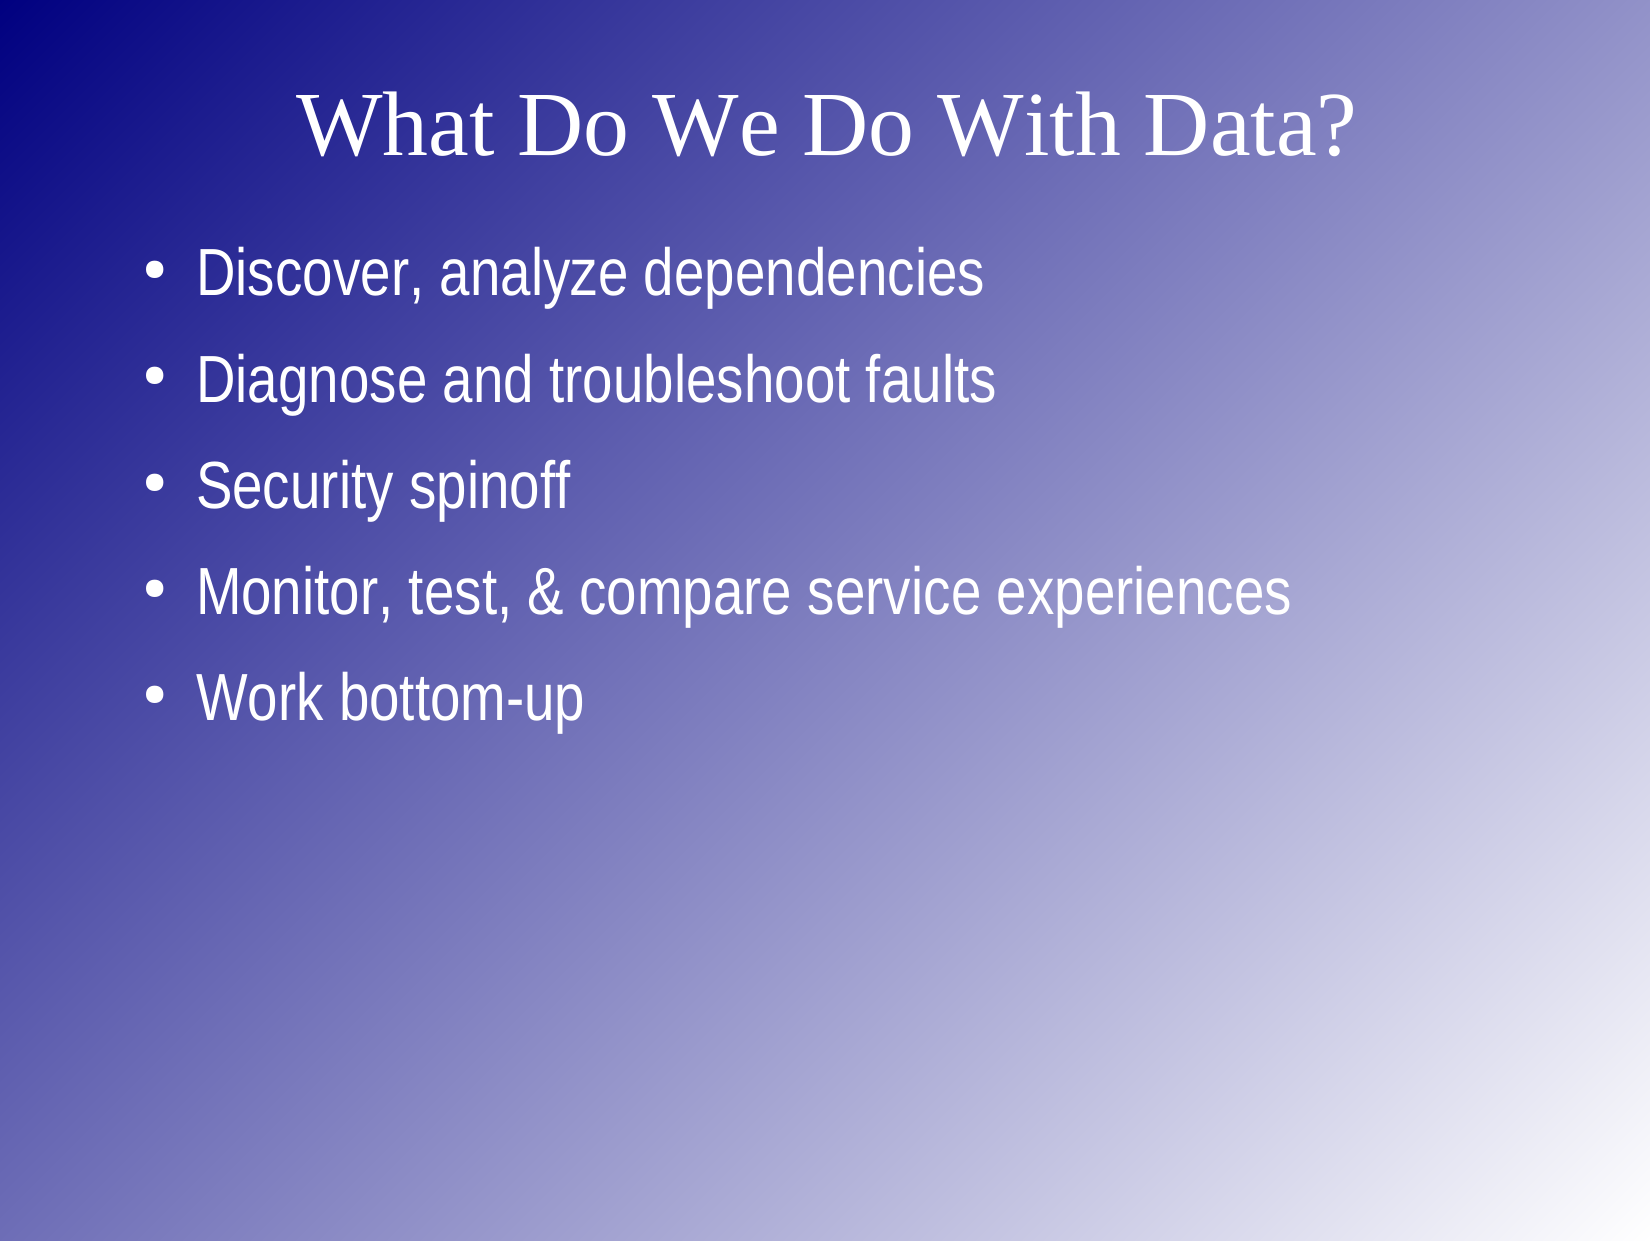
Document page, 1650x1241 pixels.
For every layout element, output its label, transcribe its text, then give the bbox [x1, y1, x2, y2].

list Discover, analyze dependencies Diagnose and troubleshoot faults Security spinoff Monitor, test, & compare service experiences Work bottom-up [125, 233, 1535, 1000]
title What Do We Do With Data? [123, 27, 1533, 221]
